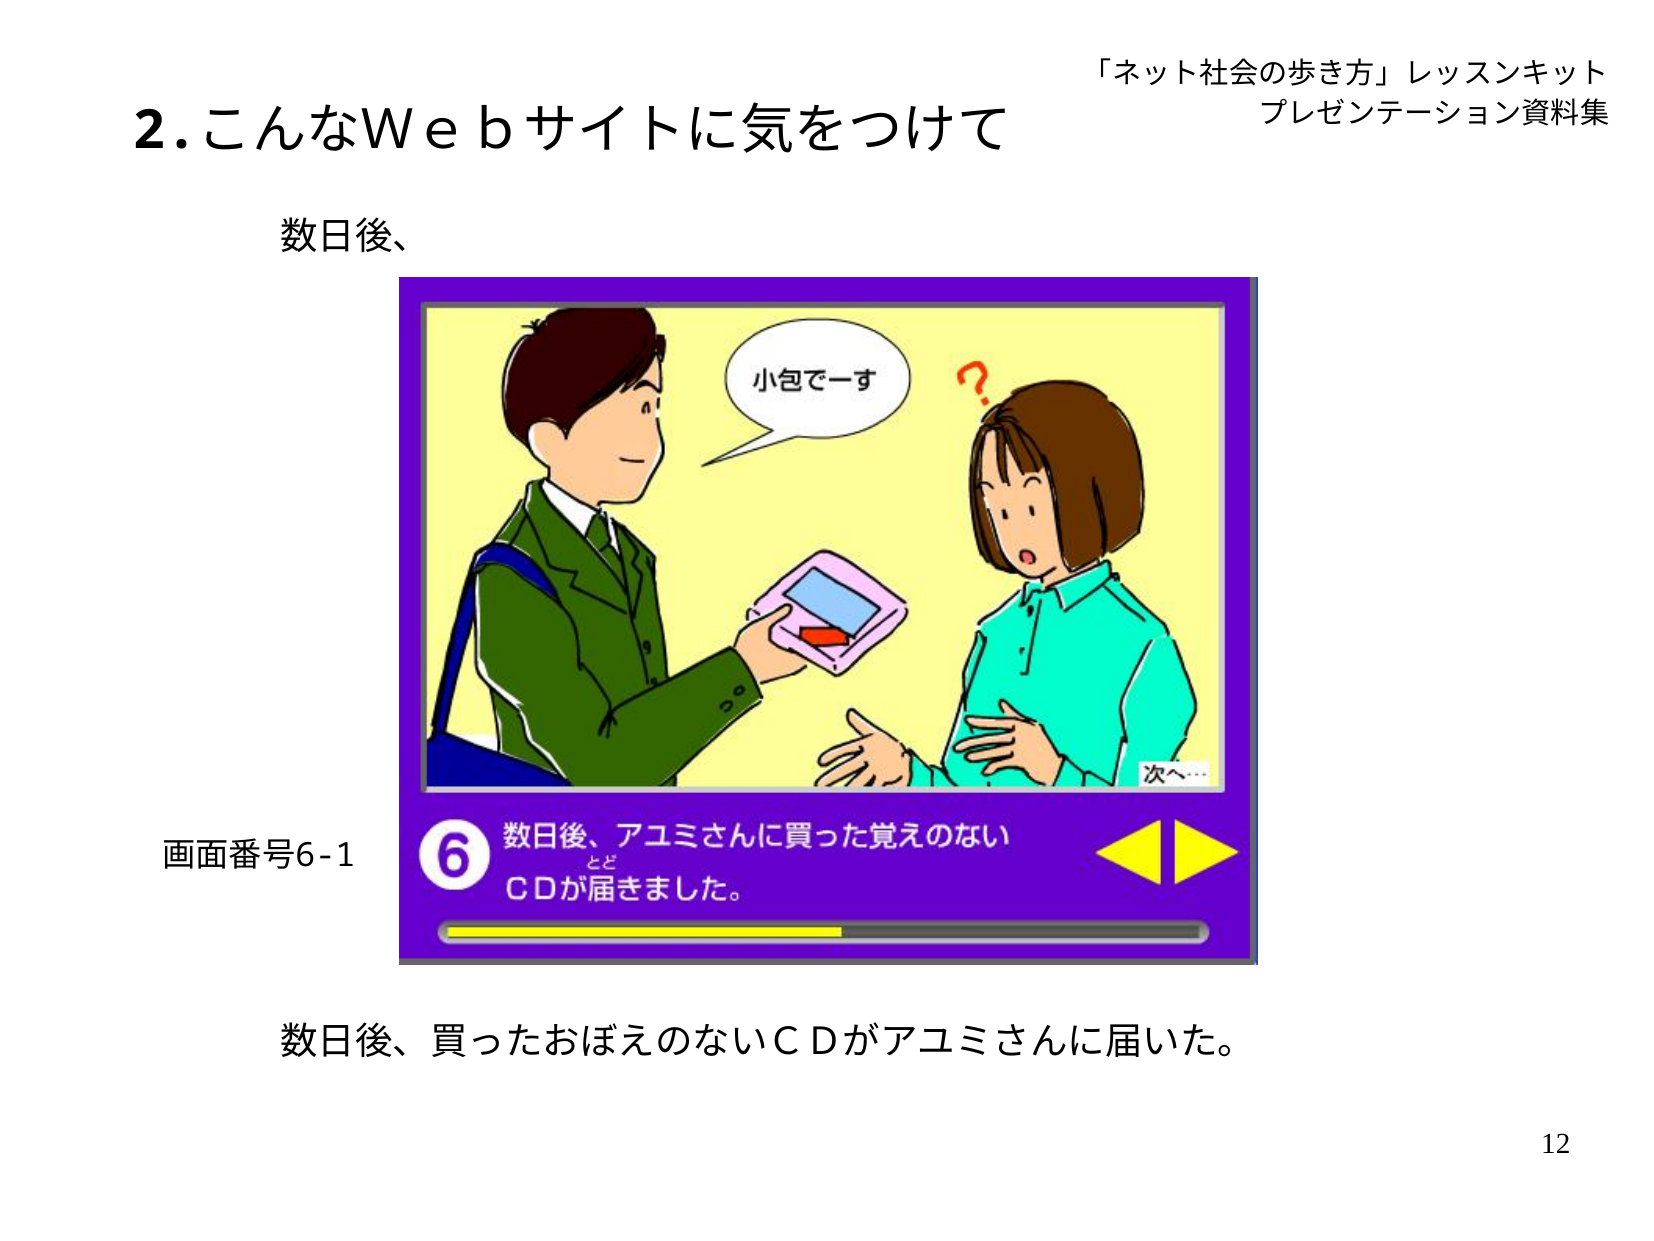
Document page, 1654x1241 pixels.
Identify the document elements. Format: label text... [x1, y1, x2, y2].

text_box 2.こんなＷｅｂサイトに気をつけて [118, 88, 1093, 169]
text_box 「ネット社会の歩き方」レッスンキット プレゼンテーション資料集 [1062, 44, 1625, 139]
picture [399, 277, 1258, 965]
text_box 画面番号6-1 [147, 826, 384, 882]
text_box 数日後、 [265, 206, 1211, 267]
text_box 数日後、買ったおぼえのないＣＤがアユミさんに届いた。 [265, 1003, 1447, 1074]
